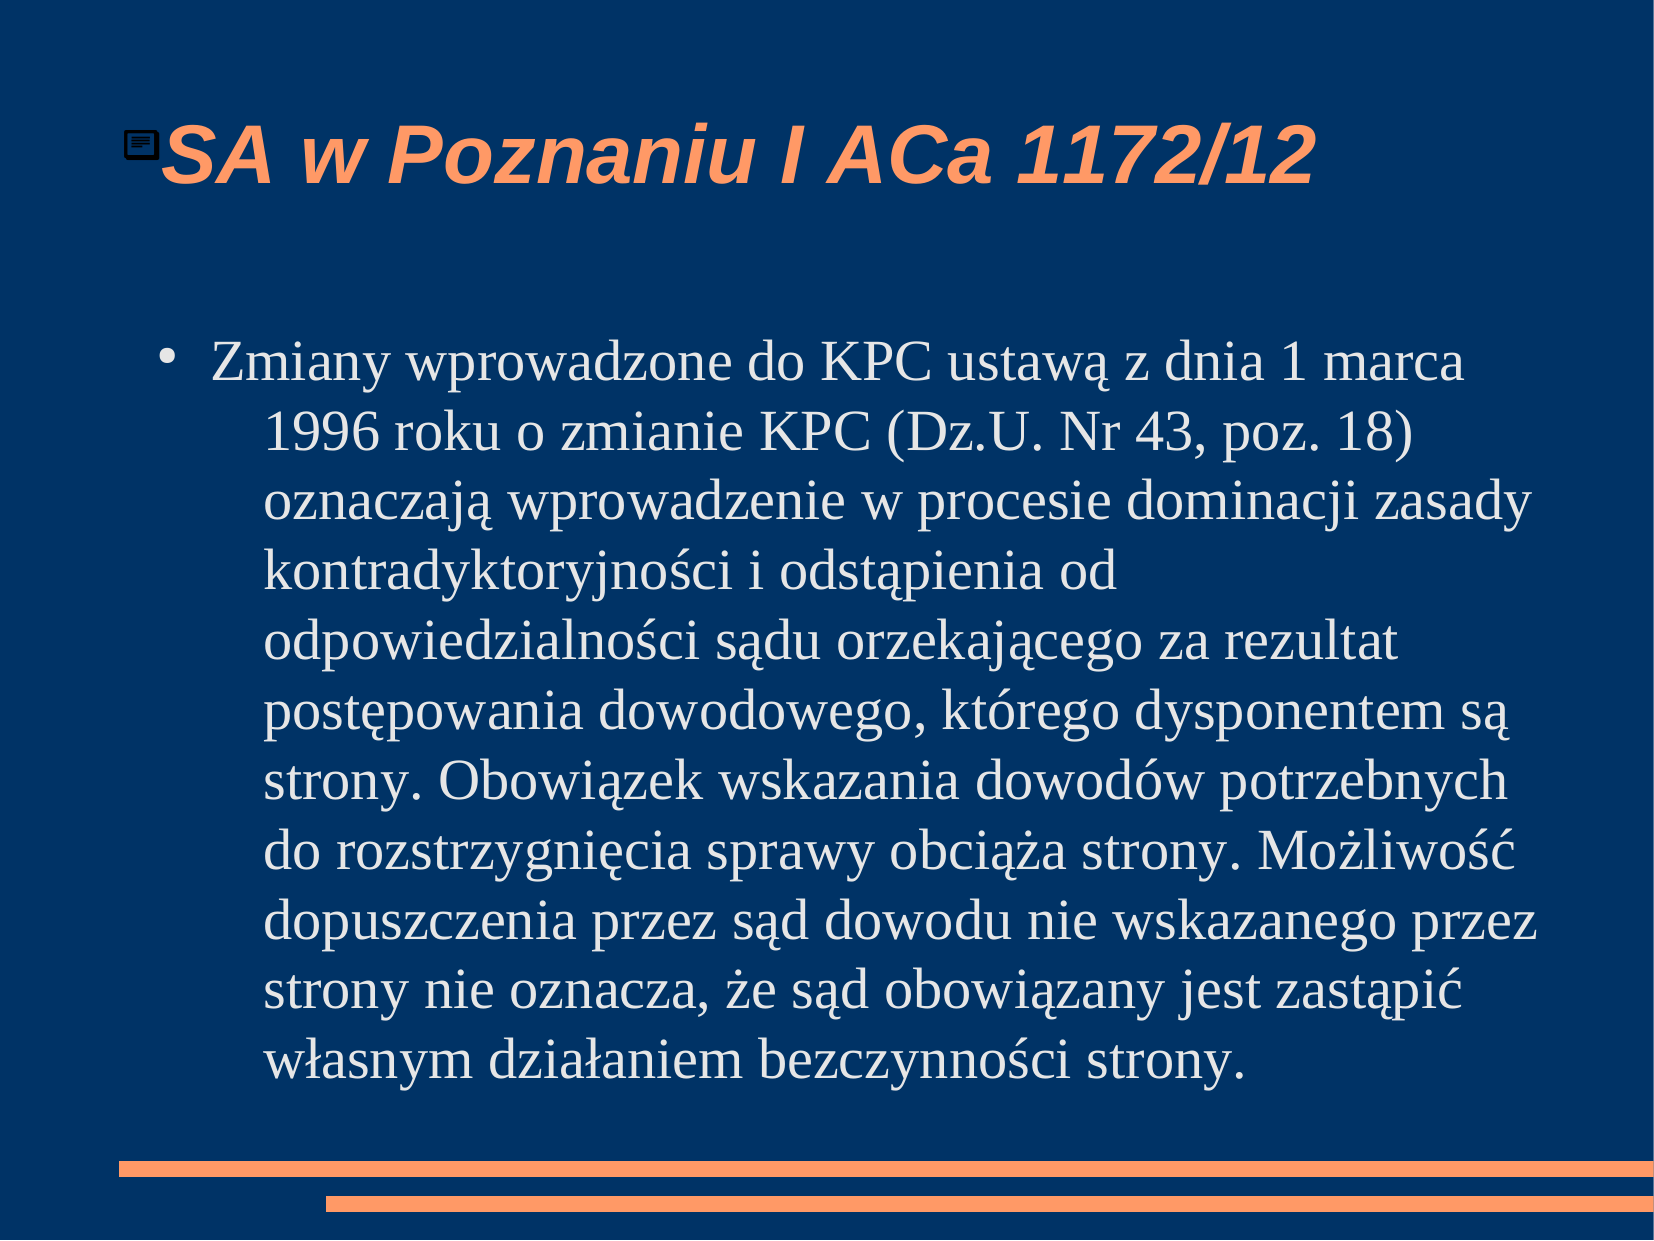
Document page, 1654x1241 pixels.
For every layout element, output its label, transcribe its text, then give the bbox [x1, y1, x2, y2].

list Zmiany wprowadzone do KPC ustawą z dnia 1 marca 1996 roku o zmianie KPC (Dz.U. Nr 43, poz. 18) oznaczają wprowadzenie w procesie dominacji zasady kontradyktoryjności i odstąpienia od odpowiedzialności sądu orzekającego za rezultat postępowania dowodowego, którego dysponentem są strony. Obowiązek wskazania dowodów potrzebnych do rozstrzygnięcia sprawy obciąża strony. Możliwość dopuszczenia przez sąd dowodu nie wskazanego przez strony nie oznacza, że sąd obowiązany jest zastąpić własnym działaniem bezczynności strony. [121, 322, 1561, 1132]
title SA w Poznaniu I ACa 1172/12 [121, 46, 1534, 254]
